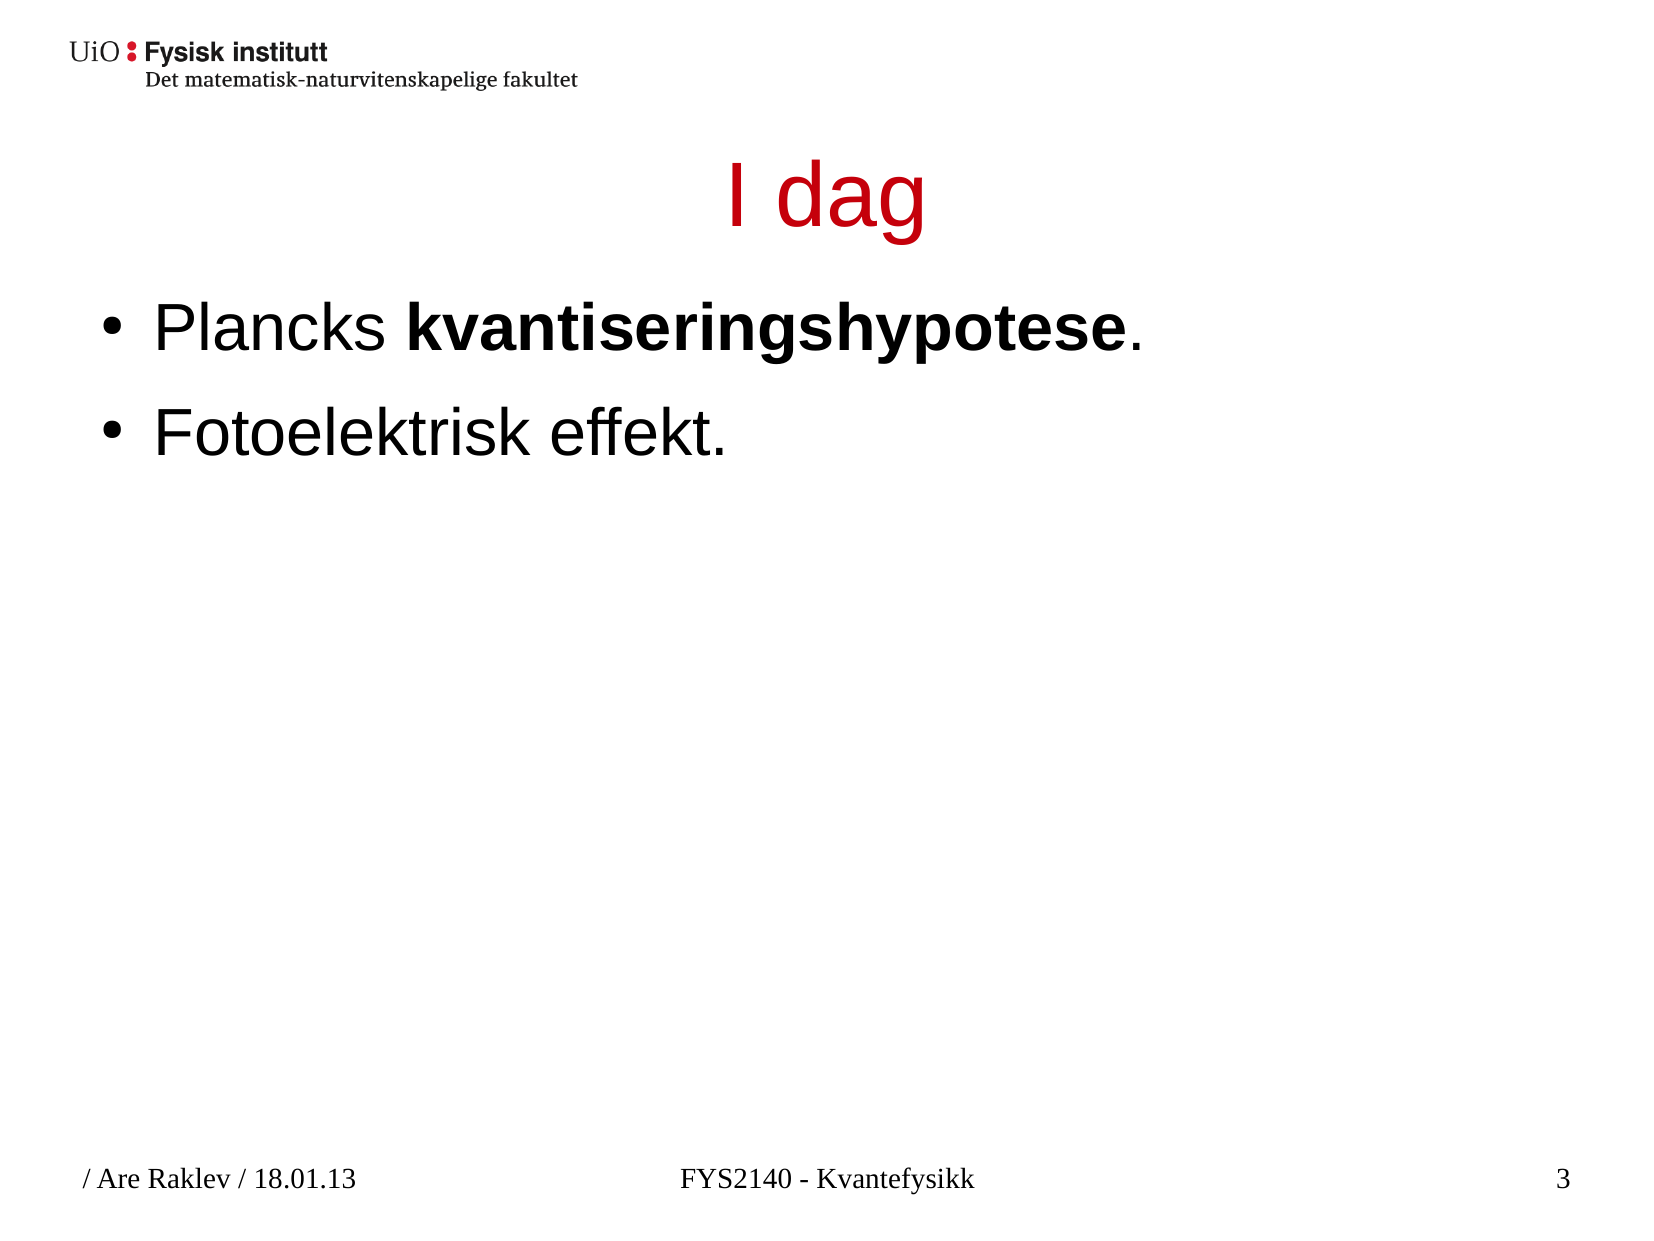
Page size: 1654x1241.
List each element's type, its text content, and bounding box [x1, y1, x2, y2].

title I dag [82, 90, 1571, 290]
picture [68, 37, 581, 93]
list Plancks kvantiseringshypotese. Fotoelektrisk effekt. [82, 290, 1571, 1094]
